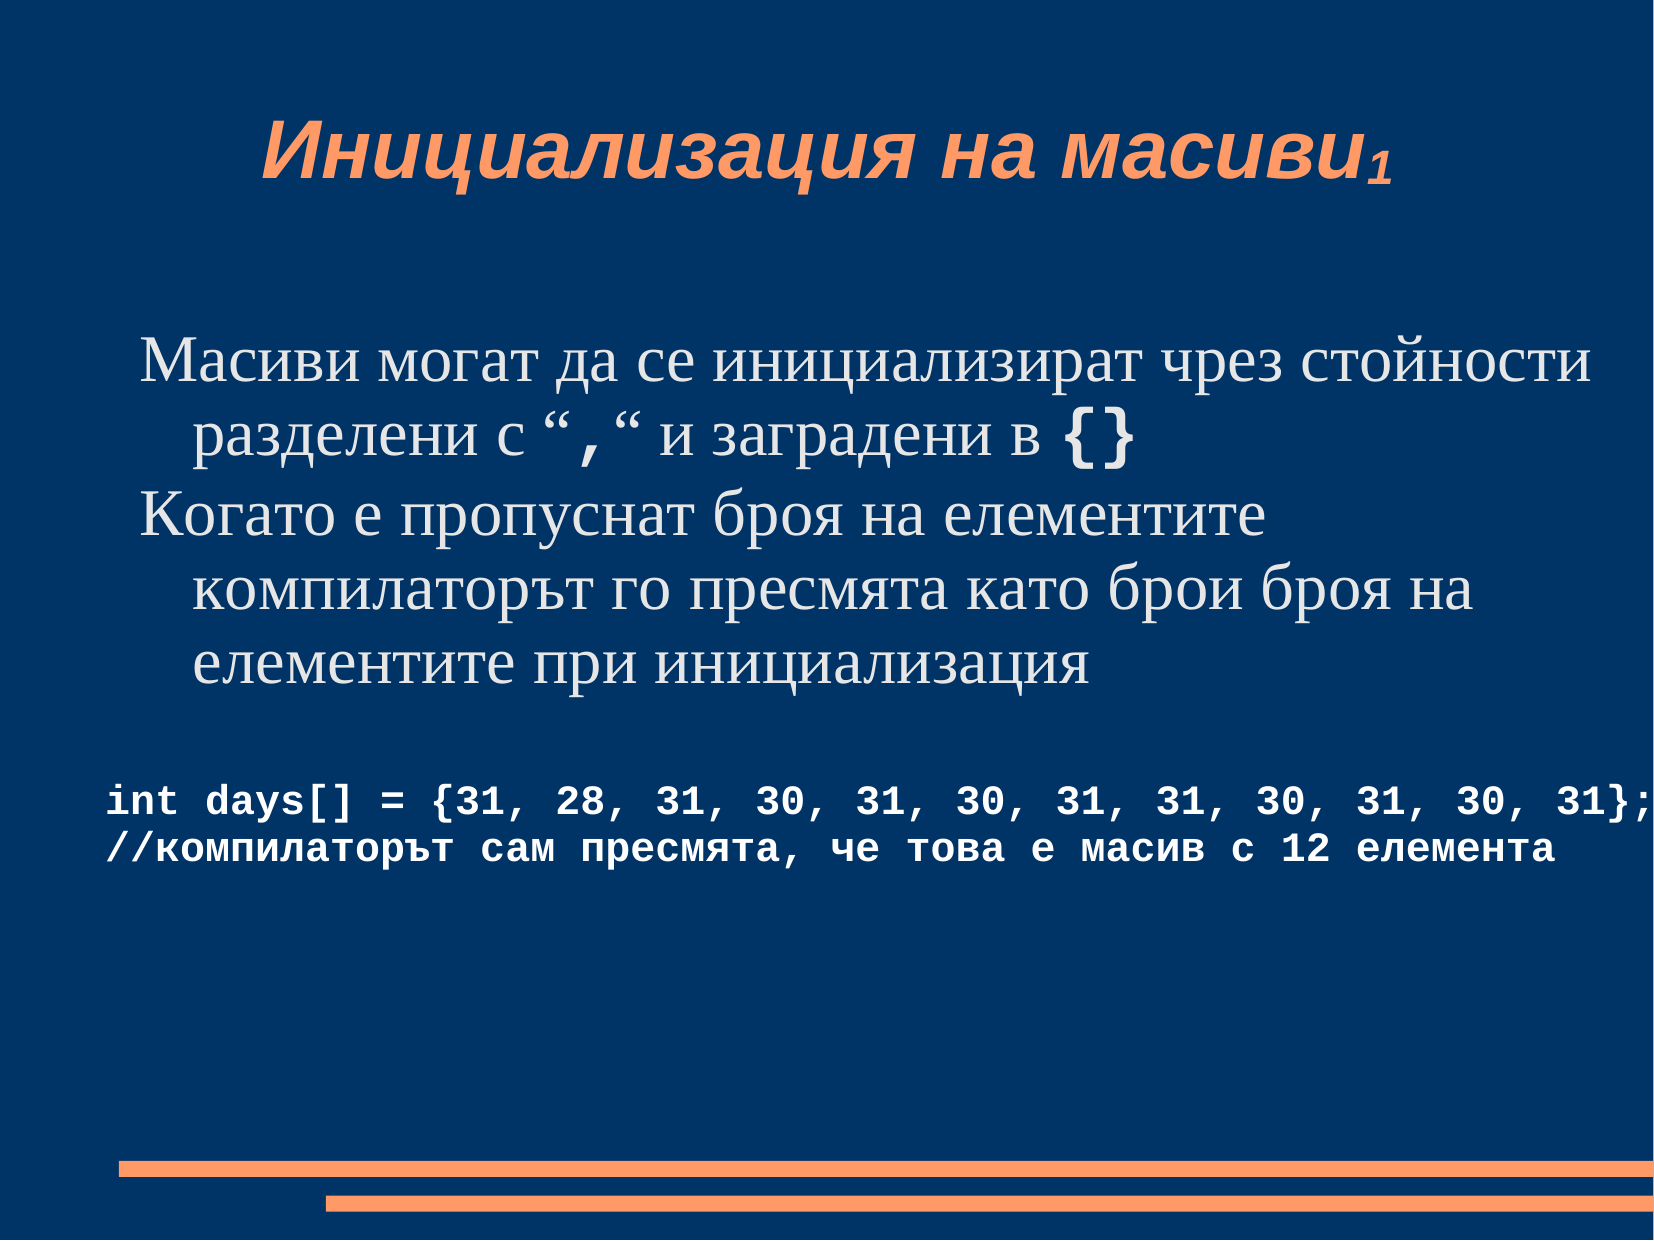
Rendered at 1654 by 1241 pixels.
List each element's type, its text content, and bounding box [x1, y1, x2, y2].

text_box int days[] = {31, 28, 31, 30, 31, 30, 31, 31, 30, 31, 30, 31}; //компилаторът сам пресмята, че това е масив с 12 елемента [90, 771, 1654, 980]
title Инициализация на масиви1 [121, 53, 1534, 247]
list Масиви могат да се инициализират чрез стойности разделени с “,“ и заградени в {} Когато е пропуснат броя на елементите компилаторът го пресмята като брои броя на елементите при инициализация [121, 322, 1626, 771]
